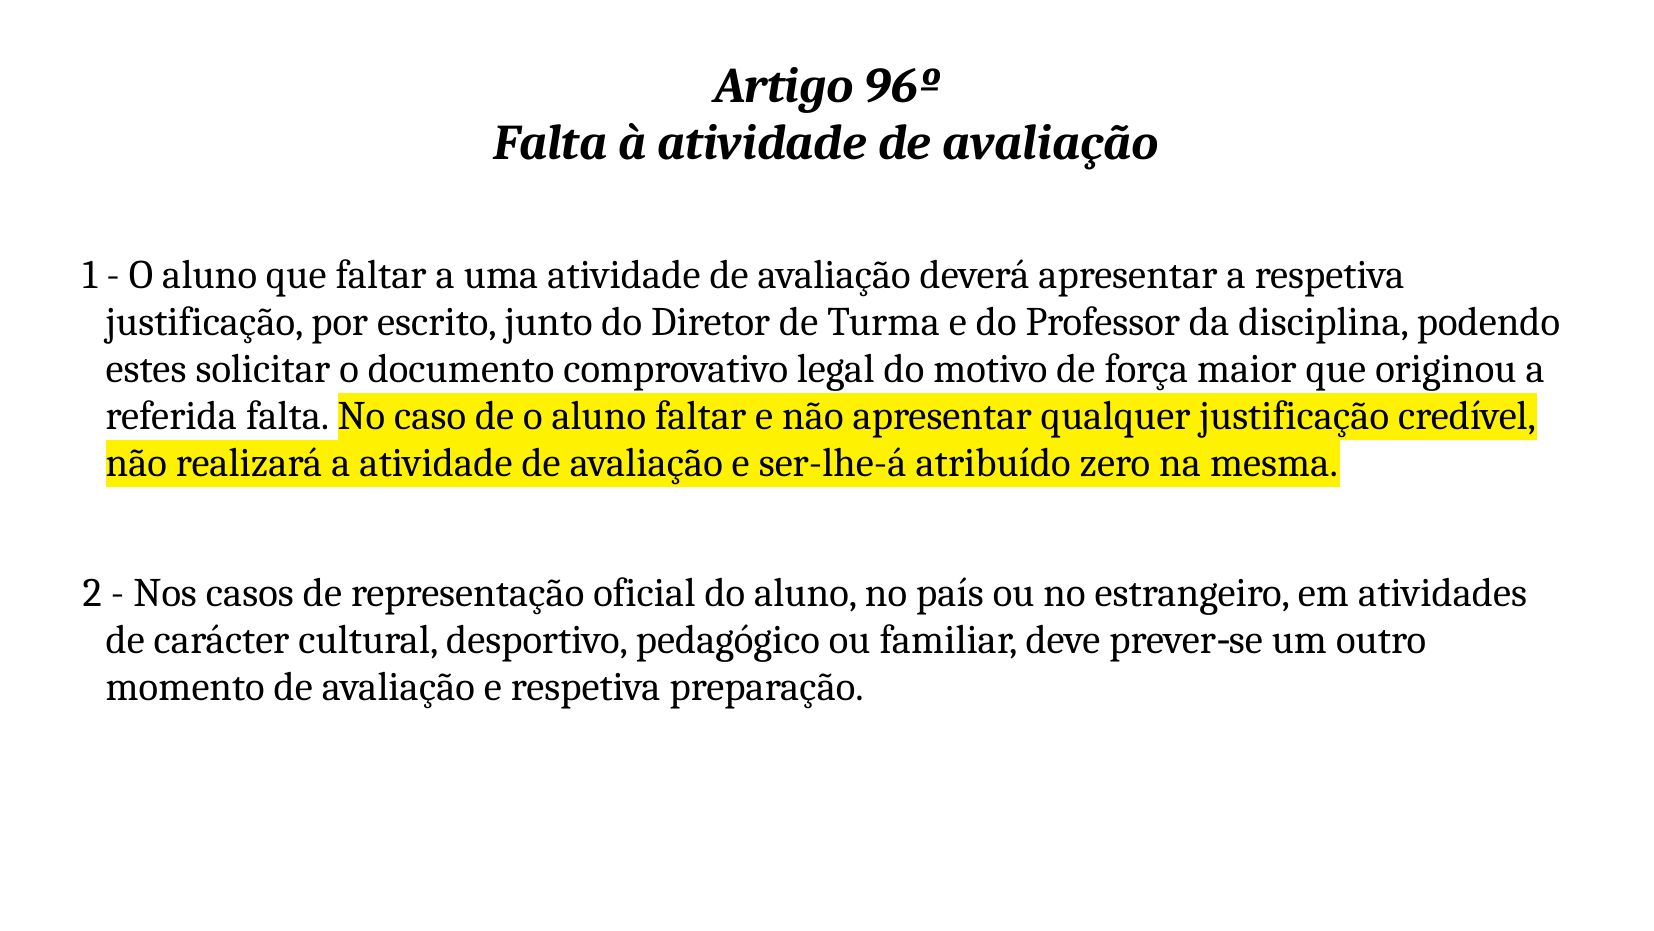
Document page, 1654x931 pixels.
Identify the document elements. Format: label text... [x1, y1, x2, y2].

title Artigo 96º Falta à atividade de avaliação [82, 37, 1571, 193]
list 1 - O aluno que faltar a uma atividade de avaliação deverá apresentar a respetiva justificação, por escrito, junto do Diretor de Turma e do Professor da disciplina, podendo estes solicitar o documento comprovativo legal do motivo de força maior que originou a referida falta. No caso de o aluno faltar e não apresentar qualquer justificação credível, não realizará a atividade de avaliação e ser-lhe-á atribuído zero na mesma. 2 - Nos casos de representação oficial do aluno, no país ou no estrangeiro, em atividades de carácter cultural, desportivo, pedagógico ou familiar, deve prever‐se um outro momento de avaliação e respetiva preparação. [82, 217, 1571, 758]
